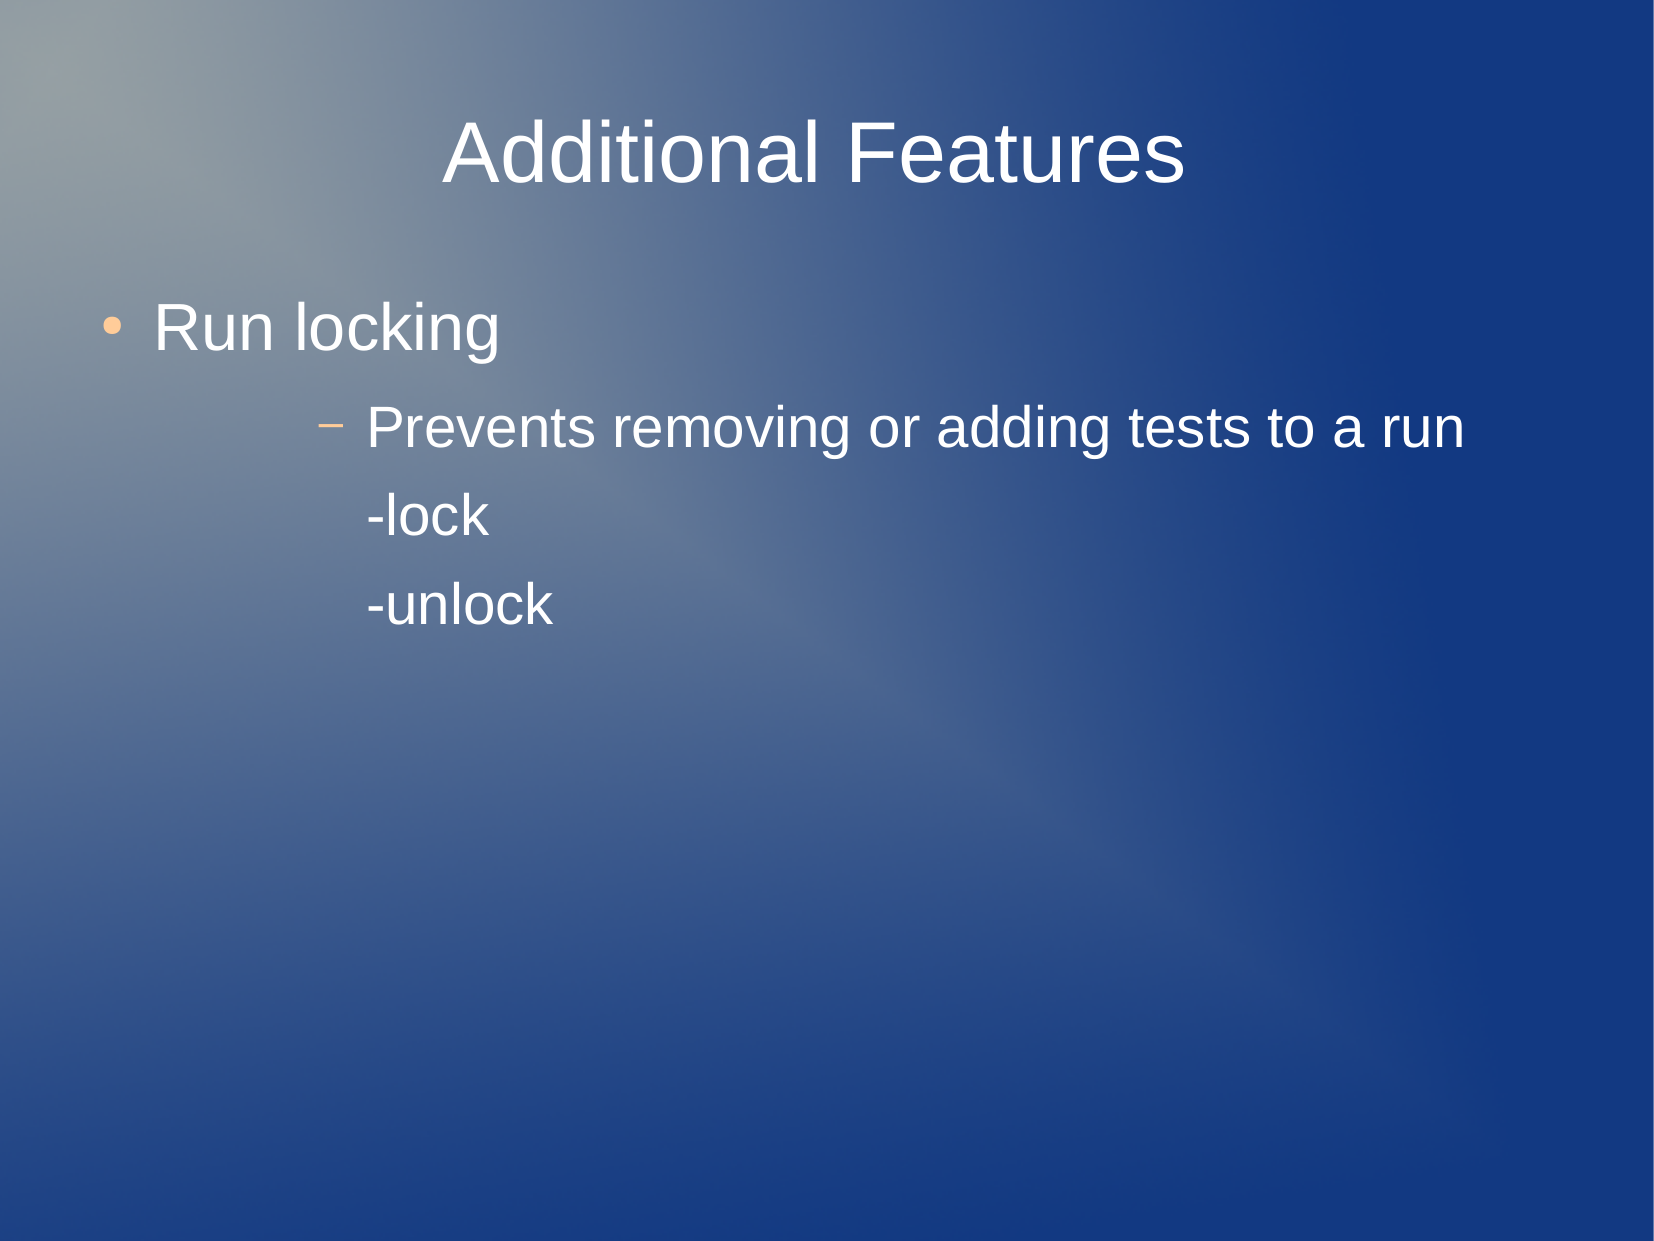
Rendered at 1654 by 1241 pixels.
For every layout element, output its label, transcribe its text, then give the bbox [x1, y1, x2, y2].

list Run locking Prevents removing or adding tests to a run -lock -unlock [82, 290, 1571, 1010]
title Additional Features [82, 49, 1571, 257]
picture [0, 0, 1654, 1241]
